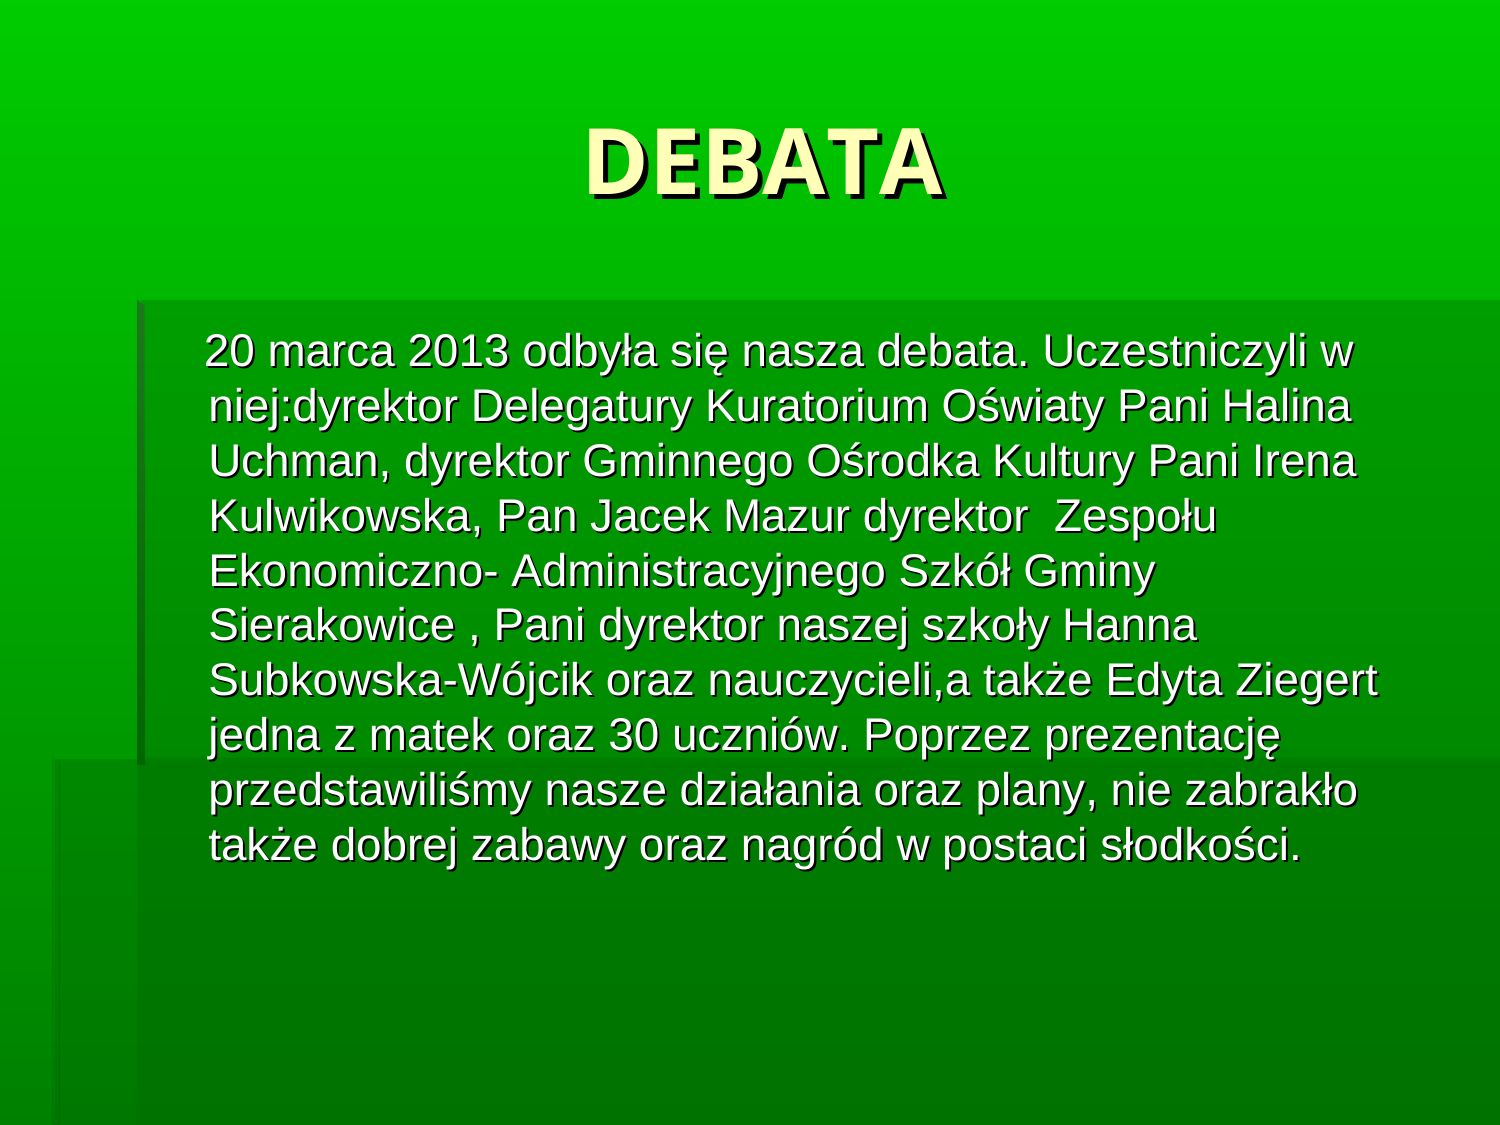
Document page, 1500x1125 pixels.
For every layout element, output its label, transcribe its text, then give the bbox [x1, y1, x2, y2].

list 20 marca 2013 odbyła się nasza debata. Uczestniczyli w niej:dyrektor Delegatury Kuratorium Oświaty Pani Halina Uchman, dyrektor Gminnego Ośrodka Kultury Pani Irena Kulwikowska, Pan Jacek Mazur dyrektor Zespołu Ekonomiczno- Administracyjnego Szkół Gminy Sierakowice , Pani dyrektor naszej szkoły Hanna Subkowska-Wójcik oraz nauczycieli,a także Edyta Ziegert jedna z matek oraz 30 uczniów. Poprzez prezentację przedstawiliśmy nasze działania oraz plany, nie zabrakło także dobrej zabawy oraz nagród w postaci słodkości. [137, 312, 1450, 1008]
title DEBATA [74, 39, 1450, 276]
